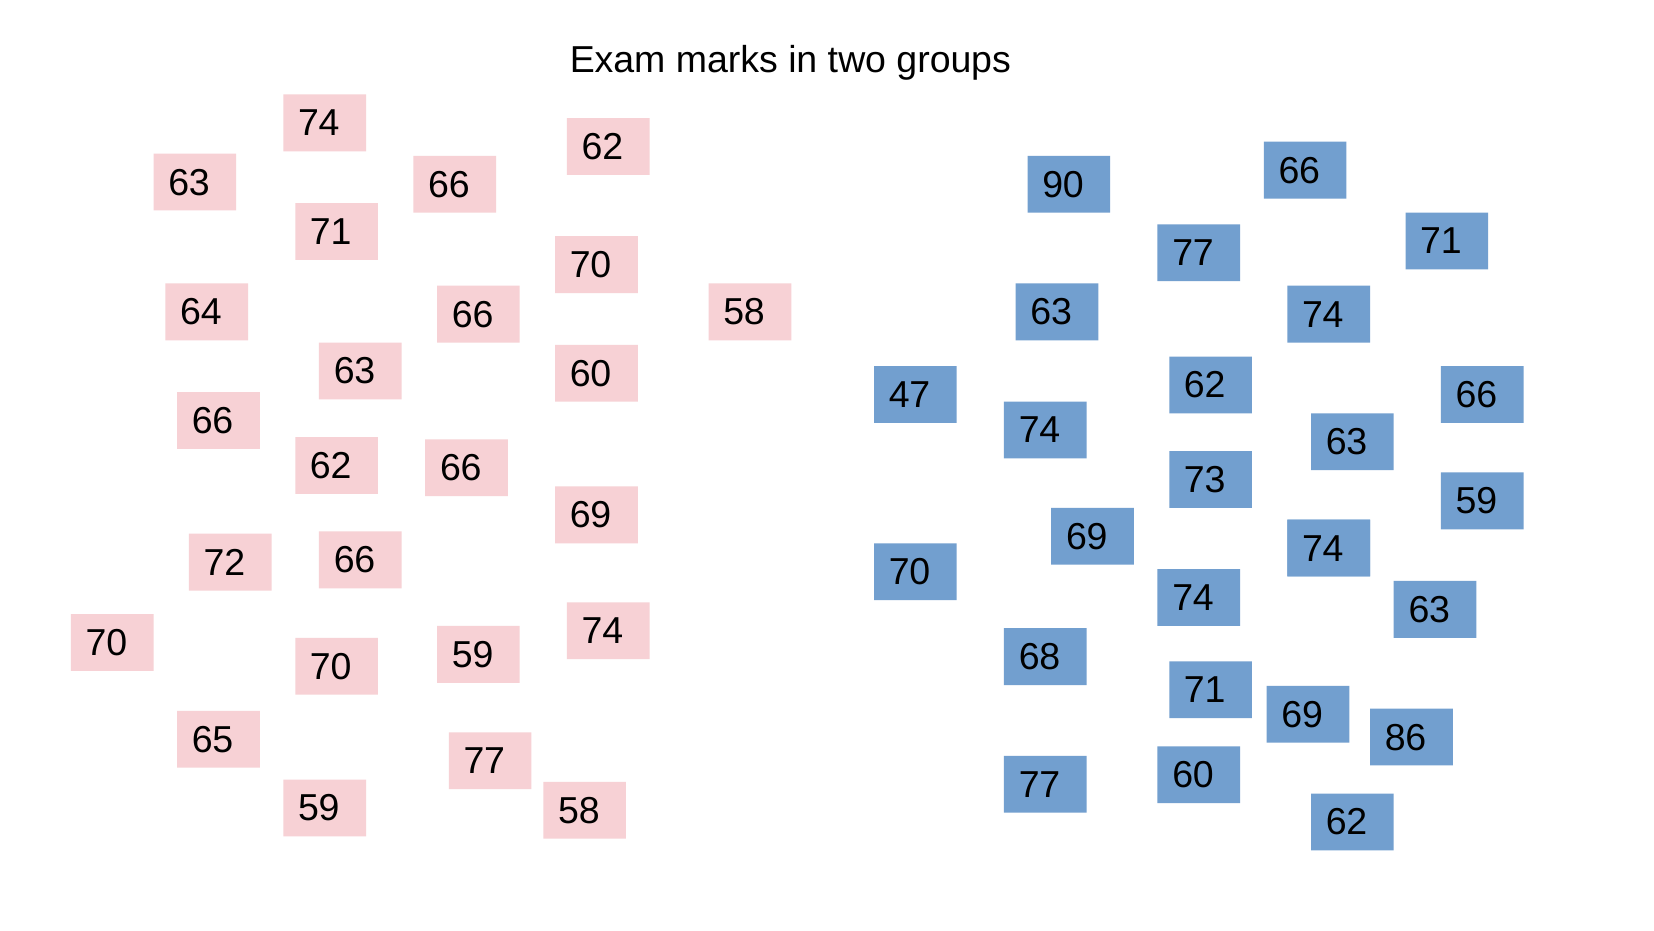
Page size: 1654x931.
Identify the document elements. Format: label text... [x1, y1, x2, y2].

text_box 74 [1157, 569, 1241, 626]
text_box 59 [1440, 472, 1524, 530]
text_box 59 [283, 779, 367, 837]
text_box 65 [177, 710, 260, 768]
text_box 77 [1157, 224, 1241, 282]
text_box 70 [874, 543, 957, 601]
text_box 69 [1051, 507, 1134, 565]
text_box 62 [1311, 793, 1394, 851]
text_box 62 [295, 437, 378, 494]
text_box 77 [1003, 755, 1087, 813]
text_box 69 [1266, 685, 1350, 743]
text_box 66 [1263, 141, 1347, 199]
text_box 66 [318, 531, 402, 589]
text_box 77 [448, 732, 532, 790]
text_box 74 [1287, 519, 1371, 577]
text_box 69 [555, 486, 638, 544]
text_box 71 [1405, 212, 1489, 270]
text_box 71 [1169, 661, 1252, 719]
text_box 60 [1157, 746, 1241, 804]
text_box 63 [318, 342, 402, 400]
text_box 63 [1015, 283, 1099, 341]
text_box 90 [1027, 155, 1111, 213]
text_box Exam marks in two groups [555, 31, 1087, 88]
text_box 63 [1393, 580, 1477, 638]
text_box 66 [413, 155, 497, 213]
text_box 66 [177, 392, 260, 449]
text_box 64 [165, 283, 249, 341]
text_box 58 [708, 283, 792, 341]
text_box 74 [1287, 285, 1371, 343]
text_box 70 [70, 614, 154, 671]
text_box 72 [188, 533, 272, 591]
text_box 62 [1169, 356, 1252, 414]
text_box 62 [566, 118, 650, 175]
text_box 66 [437, 285, 520, 343]
text_box 86 [1370, 708, 1453, 766]
text_box 60 [555, 344, 638, 402]
text_box 59 [437, 625, 520, 683]
text_box 71 [295, 203, 378, 260]
text_box 74 [566, 602, 650, 660]
text_box 47 [874, 366, 957, 423]
text_box 74 [1003, 401, 1087, 459]
text_box 70 [555, 236, 638, 294]
text_box 66 [425, 439, 508, 497]
text_box 70 [295, 637, 378, 695]
text_box 73 [1169, 451, 1252, 508]
text_box 58 [543, 781, 626, 839]
text_box 68 [1003, 628, 1087, 686]
text_box 63 [1311, 413, 1394, 471]
text_box 74 [283, 94, 367, 152]
text_box 66 [1440, 366, 1524, 423]
text_box 63 [153, 153, 237, 211]
